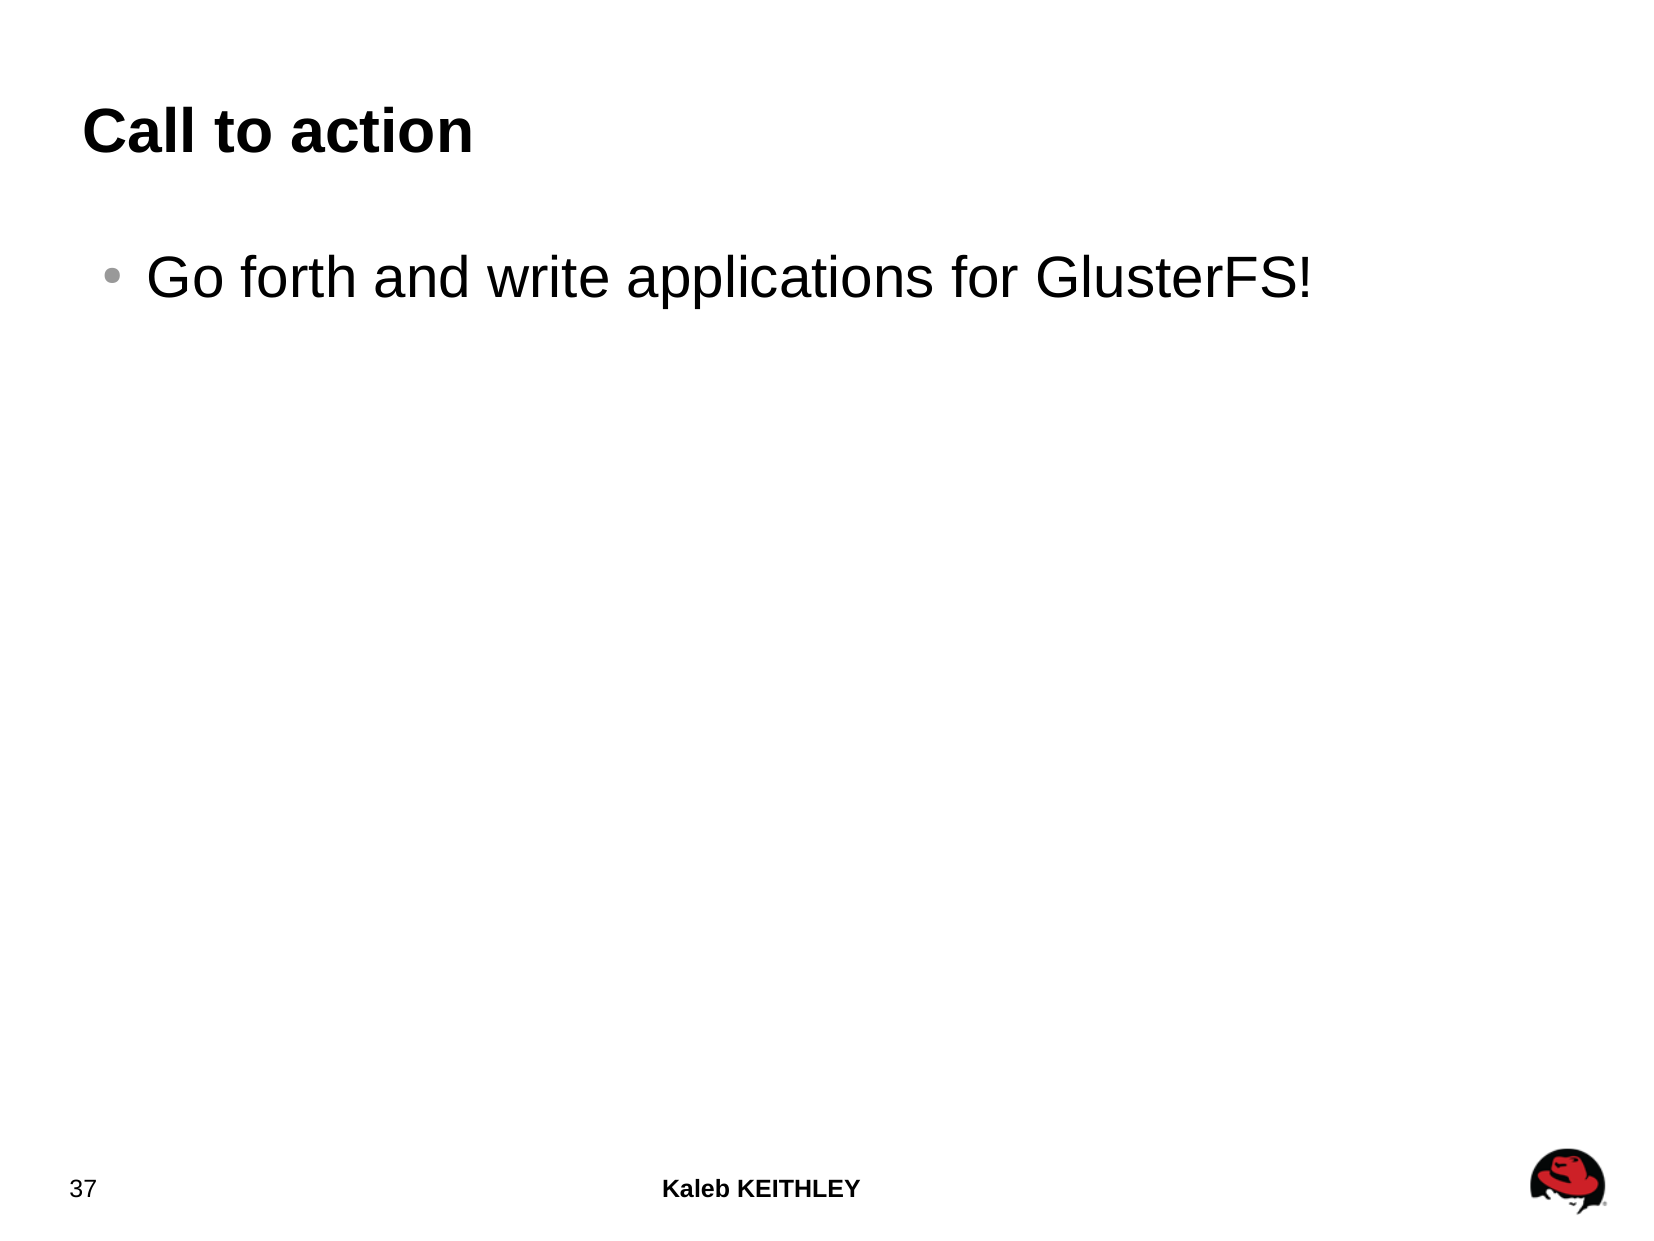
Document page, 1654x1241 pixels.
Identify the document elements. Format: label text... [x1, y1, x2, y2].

title Call to action [82, 37, 1571, 226]
picture [1529, 1146, 1613, 1224]
list Go forth and write applications for GlusterFS! [86, 244, 1576, 1039]
